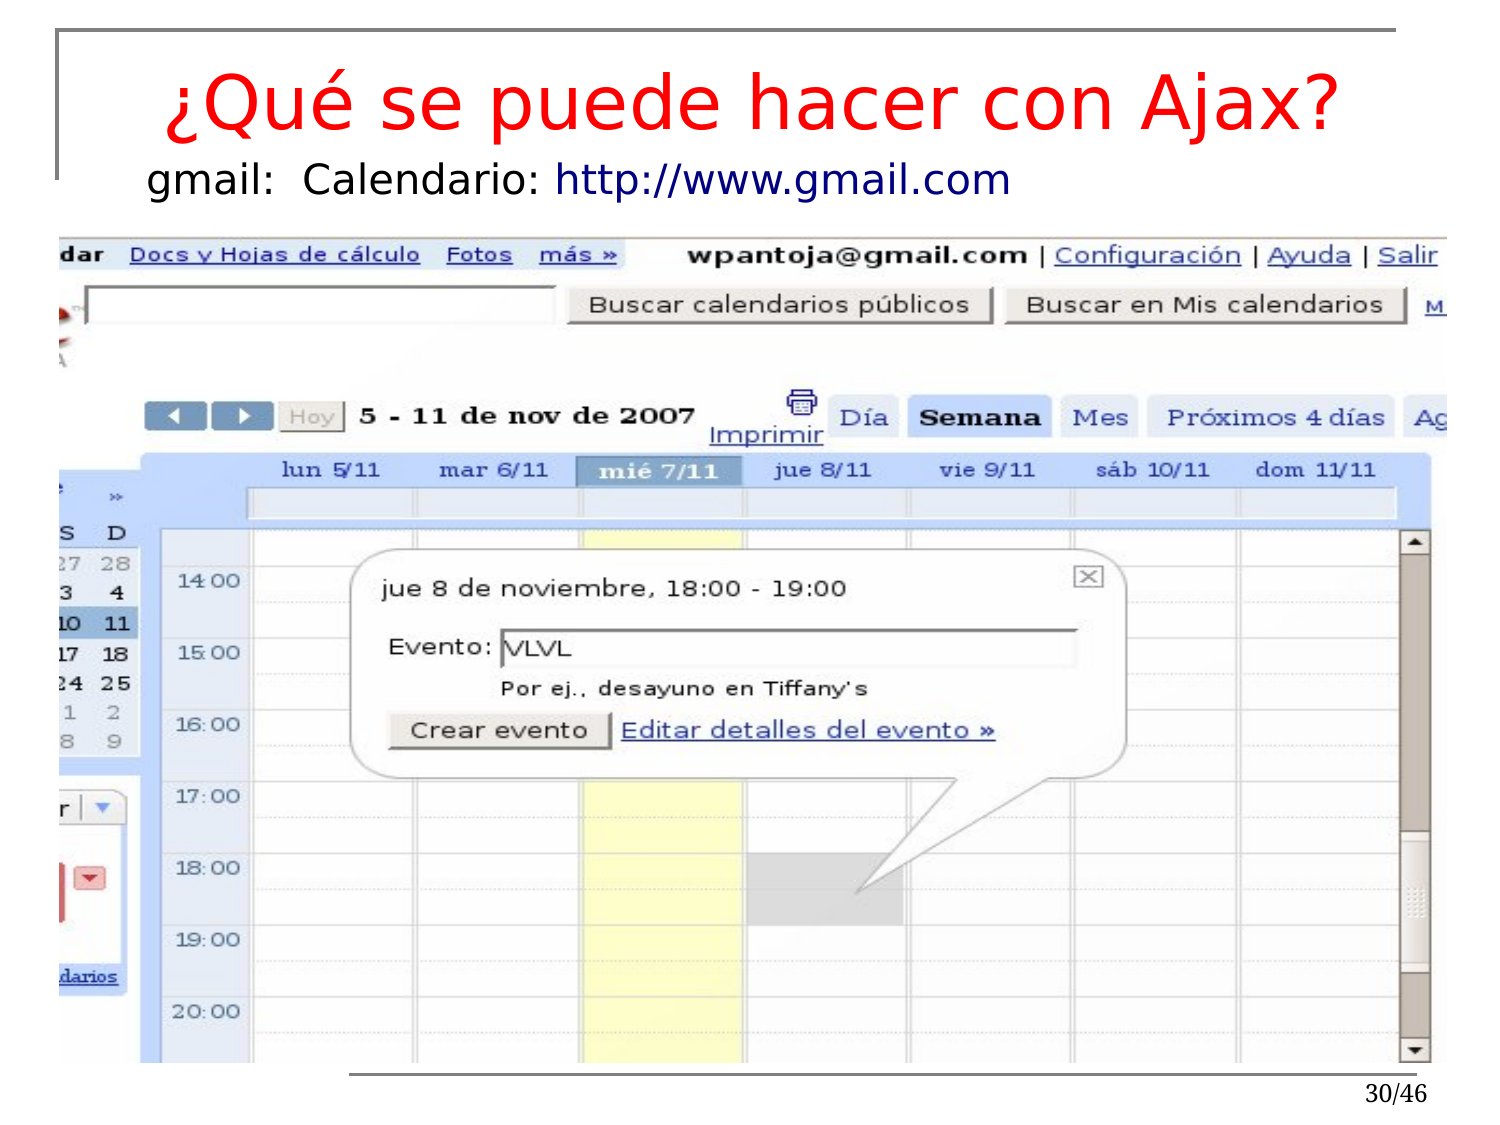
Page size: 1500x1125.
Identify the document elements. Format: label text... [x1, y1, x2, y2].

title ¿Qué se puede hacer con Ajax? [59, 52, 1447, 155]
list gmail: Calendario: http://www.gmail.com [118, 151, 1447, 236]
picture [59, 236, 1447, 1063]
